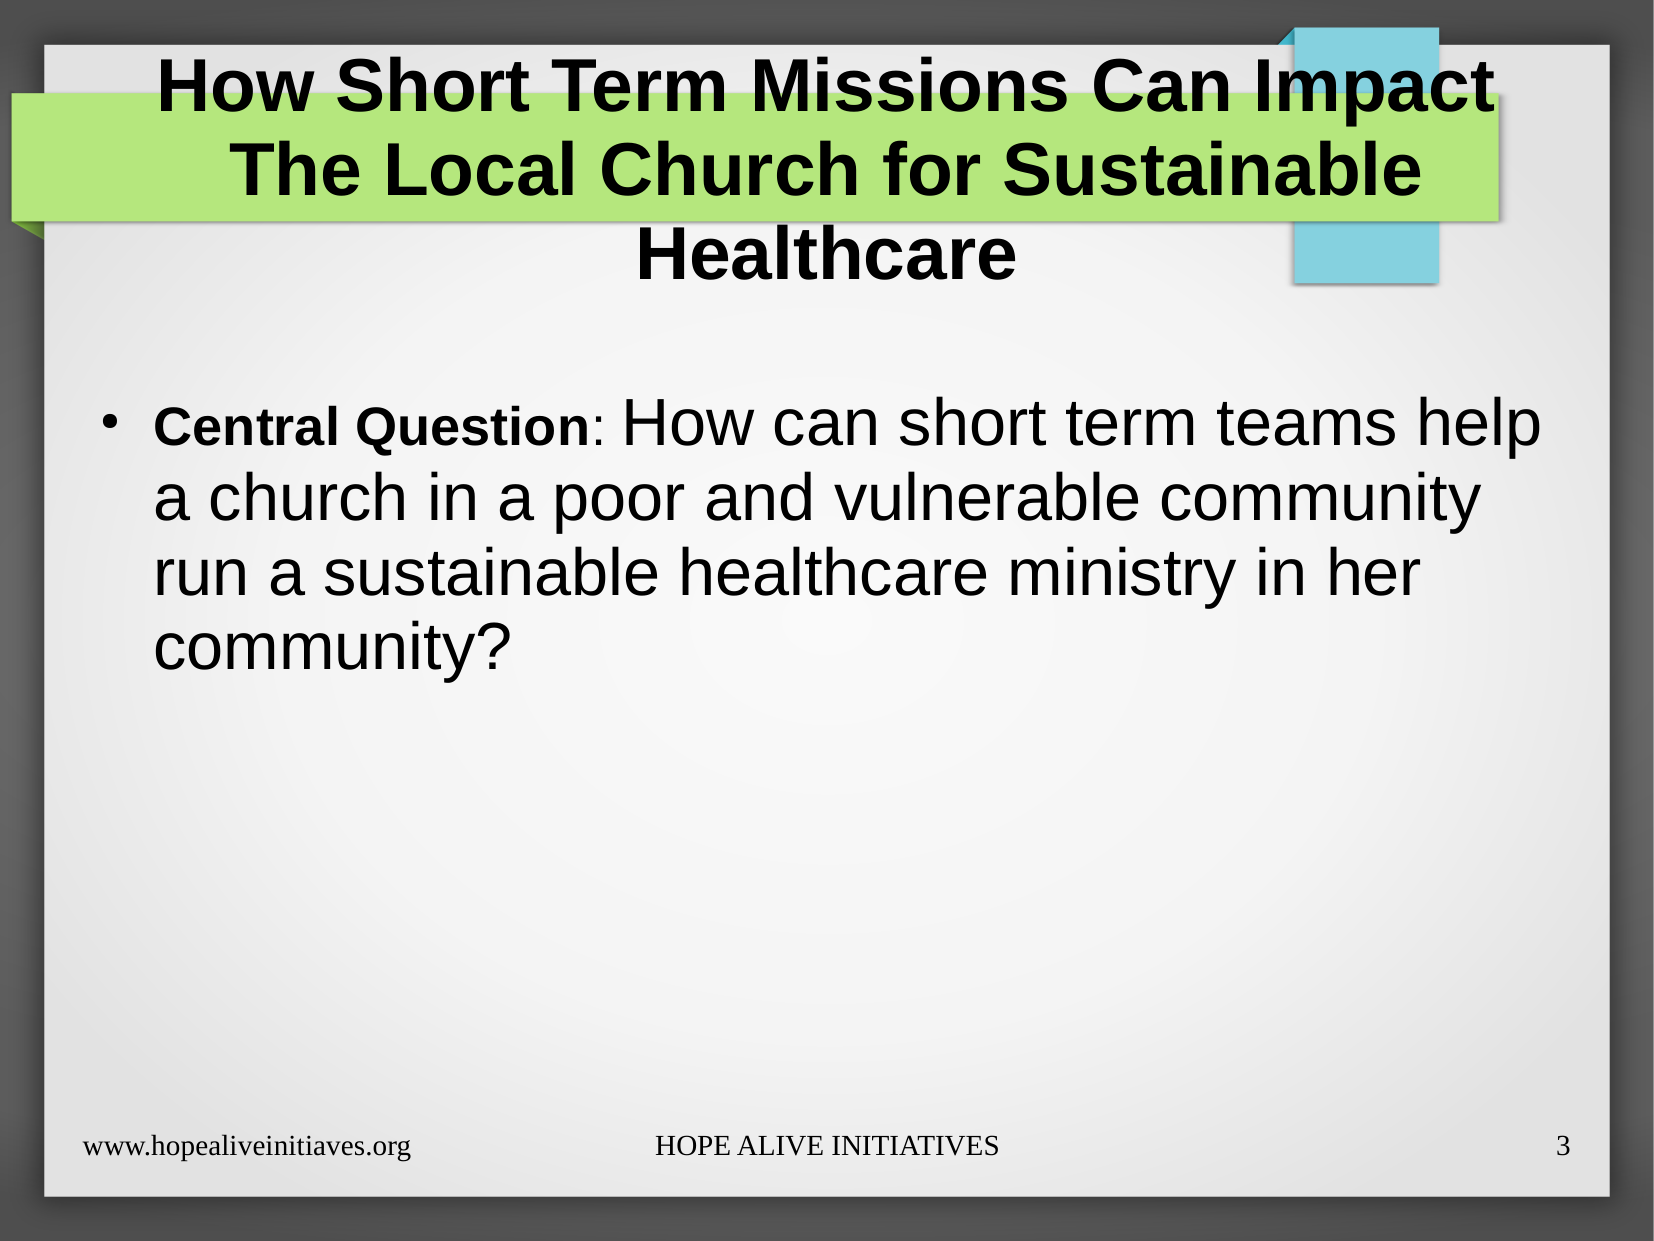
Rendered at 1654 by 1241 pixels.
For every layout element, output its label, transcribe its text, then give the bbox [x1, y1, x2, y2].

list Central Question: How can short term teams help a church in a poor and vulnerable community run a sustainable healthcare ministry in her community? [82, 295, 1571, 1015]
title How Short Term Missions Can Impact The Local Church for Sustainable Healthcare [82, 43, 1571, 295]
picture [0, 0, 1654, 1241]
